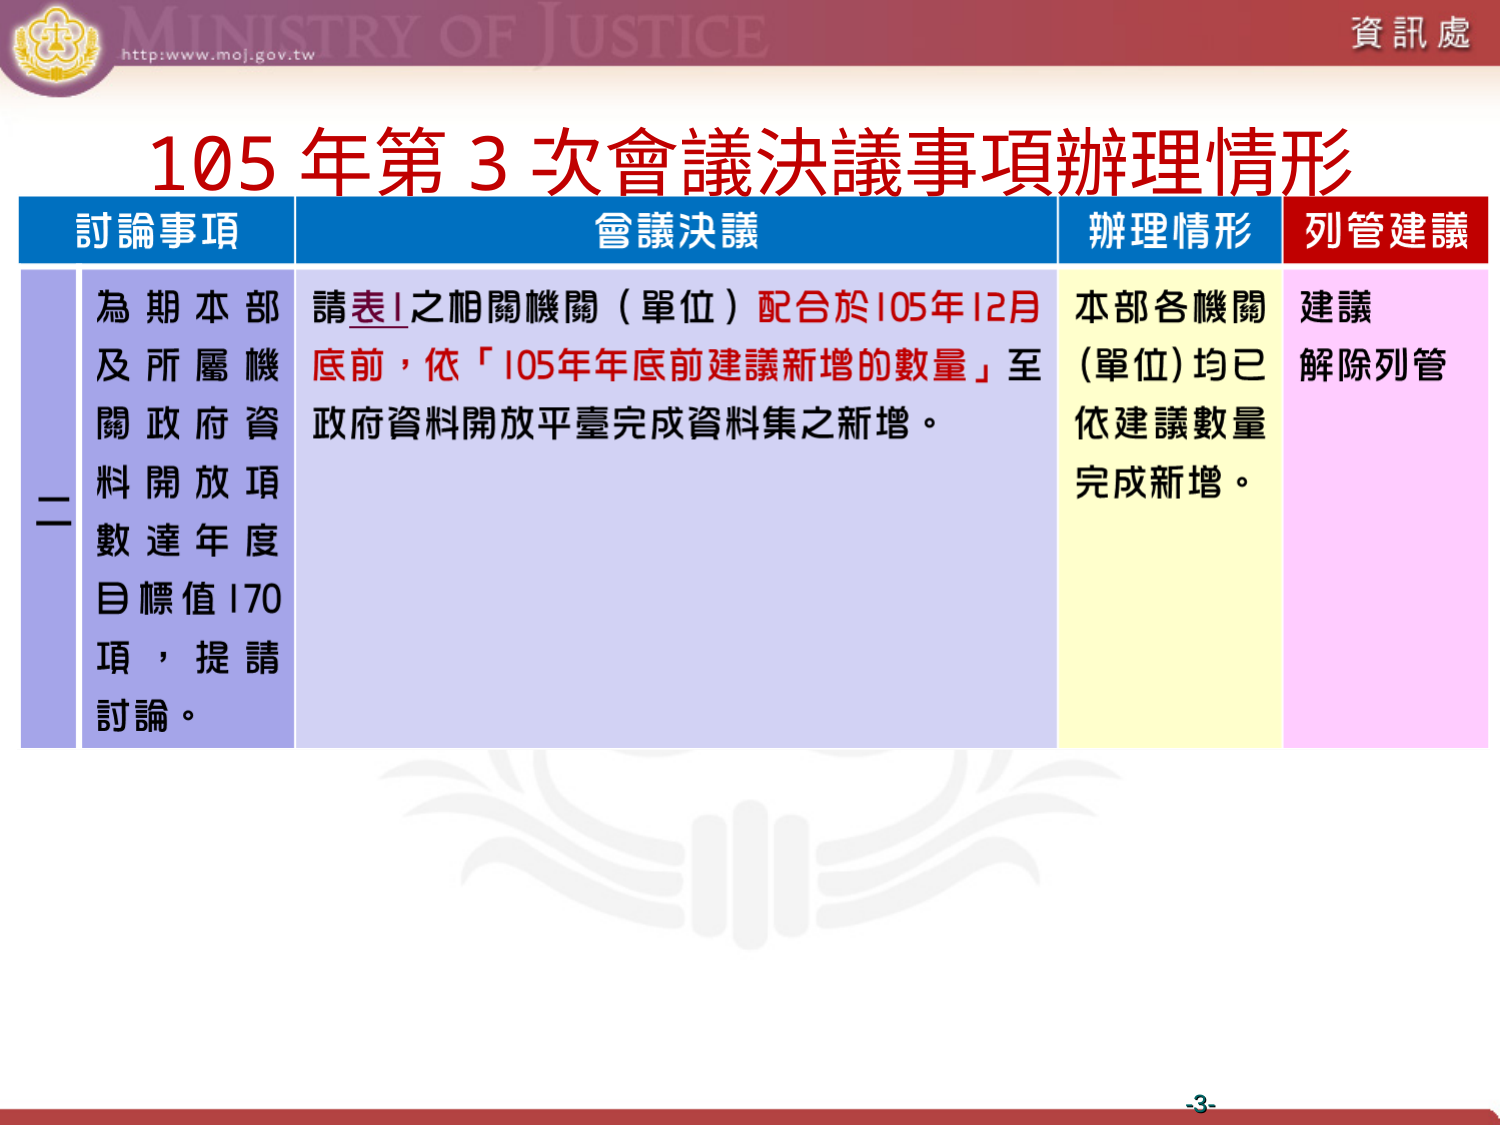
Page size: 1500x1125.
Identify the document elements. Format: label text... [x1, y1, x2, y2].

text_box 105年第3次會議決議事項辦理情形 [112, 101, 1388, 244]
text_box -3- [1169, 1080, 1483, 1118]
picture [17, 190, 1490, 760]
